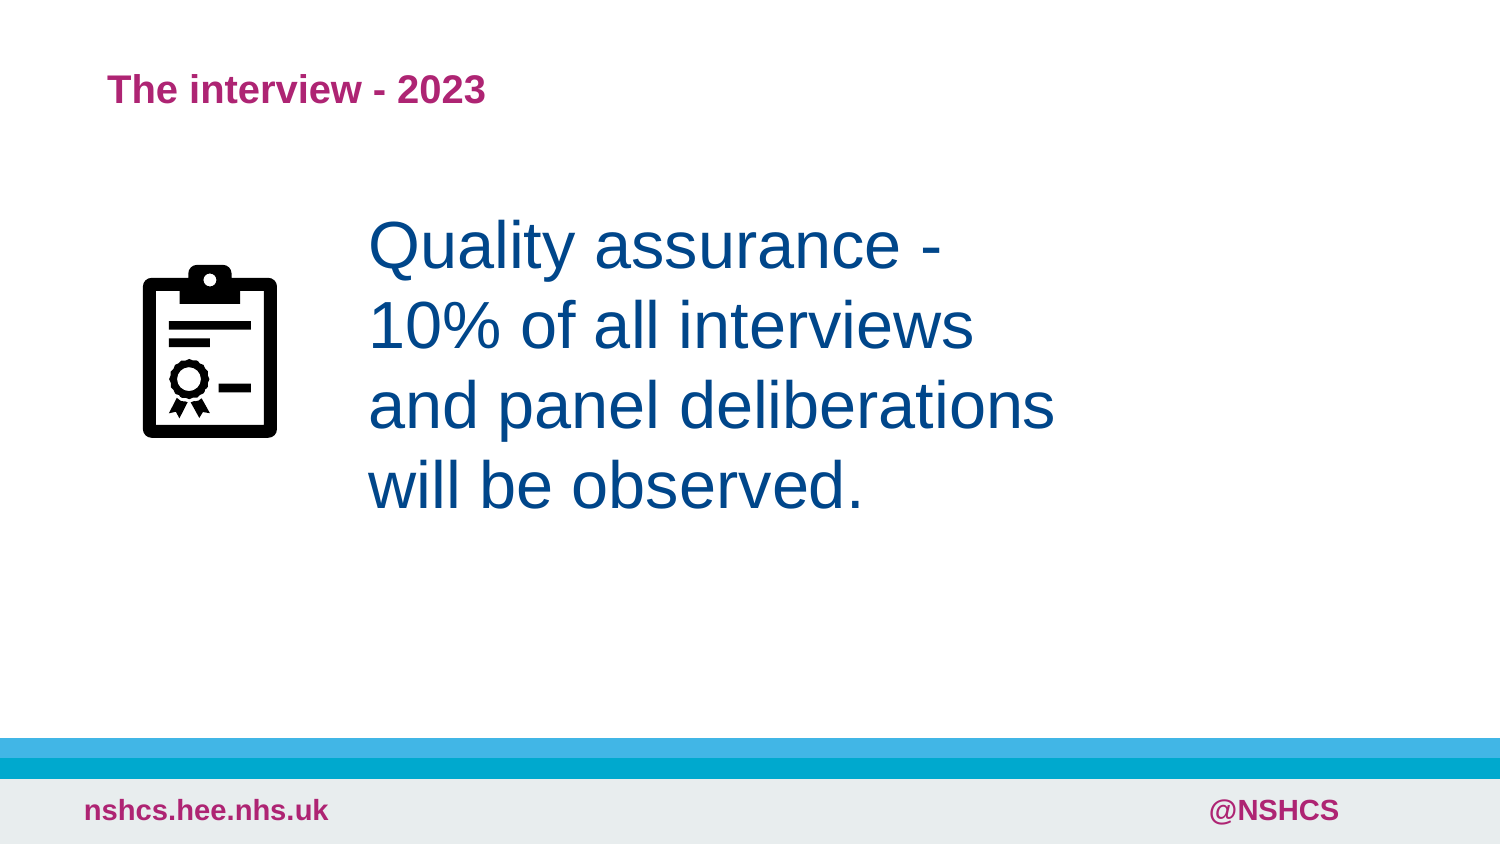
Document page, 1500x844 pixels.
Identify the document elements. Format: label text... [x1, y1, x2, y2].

picture [105, 246, 315, 457]
title The interview - 2023 [92, 61, 1063, 121]
text_box Quality assurance - 10% of all interviews and panel deliberations will be observed. [353, 194, 1108, 533]
